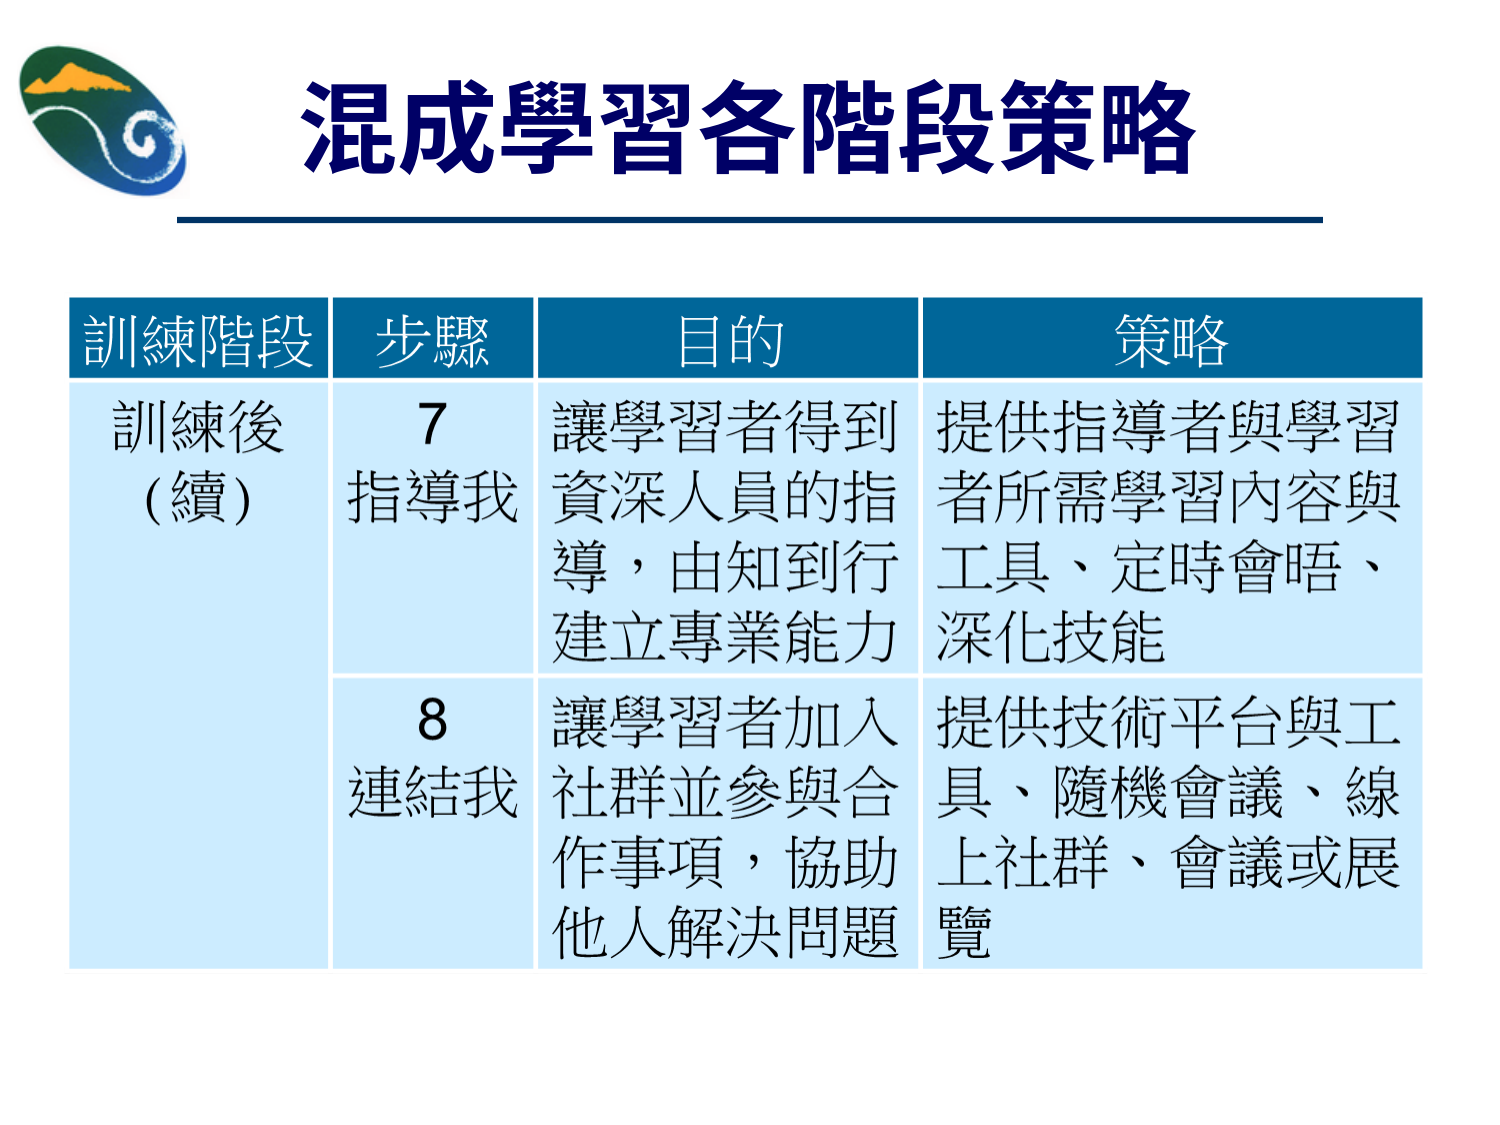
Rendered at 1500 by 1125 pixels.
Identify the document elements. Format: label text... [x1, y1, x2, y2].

text_box 混成學習各階段策略 [190, 55, 1385, 196]
picture [47, 286, 1438, 999]
picture [17, 42, 190, 199]
